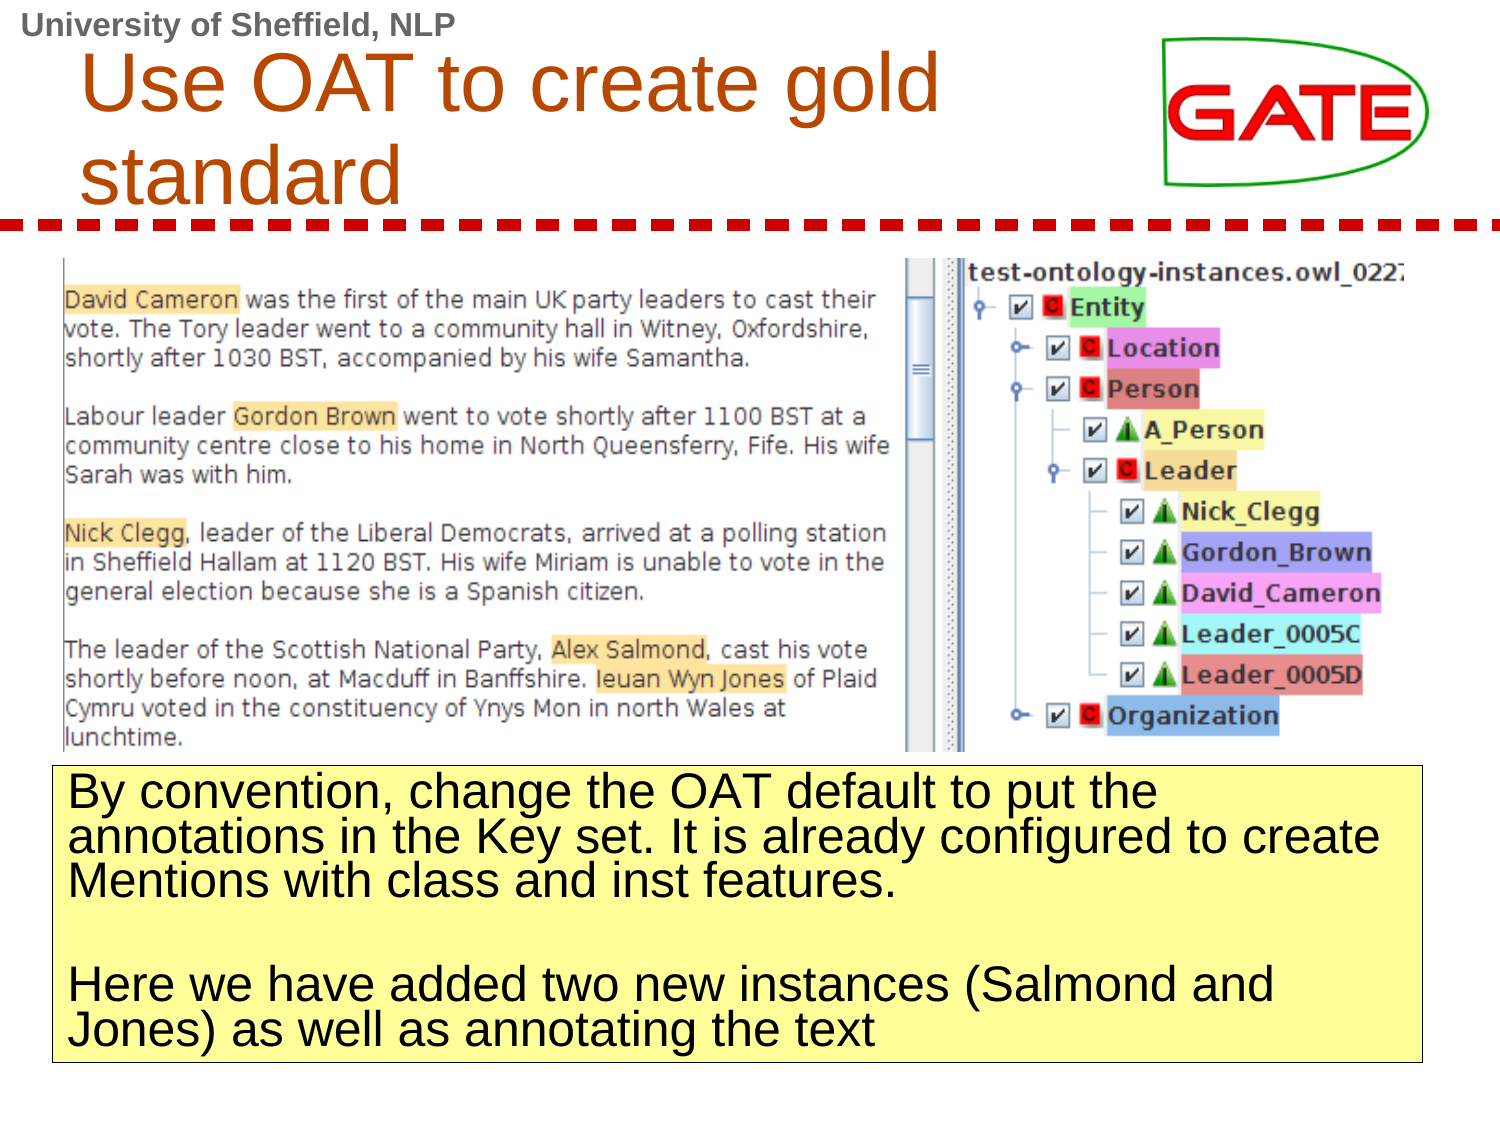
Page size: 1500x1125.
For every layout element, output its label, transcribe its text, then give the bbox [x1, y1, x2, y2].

text_box By convention, change the OAT default to put the annotations in the Key set. It is already configured to create Mentions with class and inst features. Here we have added two new instances (Salmond and Jones) as well as annotating the text [52, 765, 1423, 1047]
picture [63, 258, 1404, 752]
picture [1162, 37, 1429, 187]
title Use OAT to create gold standard [79, 36, 1149, 223]
